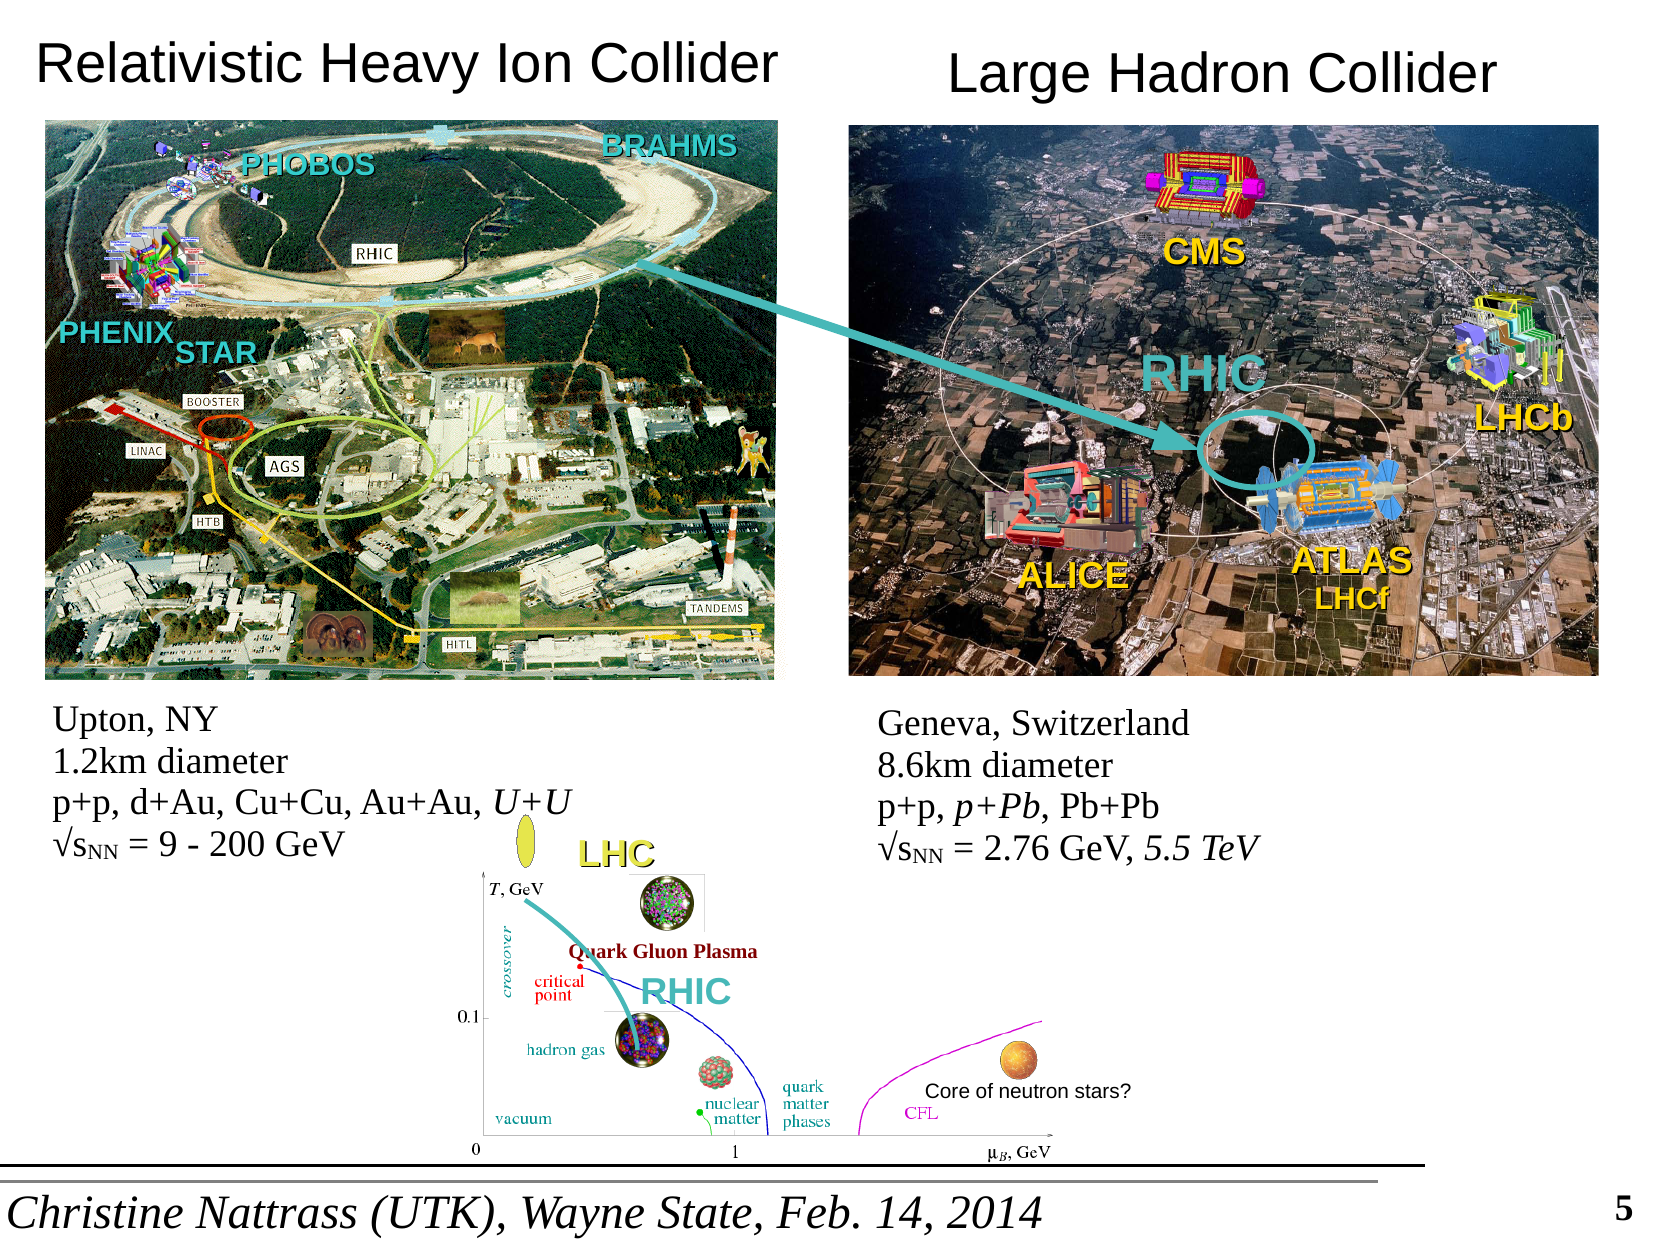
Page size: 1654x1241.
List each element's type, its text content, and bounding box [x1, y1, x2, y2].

picture [45, 120, 788, 680]
text_box Quark Gluon Plasma [572, 932, 776, 971]
text_box [516, 814, 535, 868]
text_box ALICE [1002, 546, 1181, 604]
picture [848, 125, 1599, 677]
text_box Upton, NY 1.2km diameter p+p, d+Au, Cu+Cu, Au+Au, U+U √sNN = 9 - 200 GeV [37, 690, 825, 885]
picture [1204, 416, 1309, 484]
text_box Geneva, Switzerland 8.6km diameter p+p, p+Pb, Pb+Pb √sNN = 2.76 GeV, 5.5 TeV [862, 694, 1613, 889]
text_box Core of neutron stars? [910, 1072, 1147, 1111]
text_box Quark Gluon Plasma [551, 932, 599, 971]
text_box RHIC [1124, 337, 1313, 411]
text_box LHCb [1458, 389, 1599, 447]
text_box PHOBOS [267, 139, 420, 190]
text_box RHIC [625, 963, 776, 1020]
text_box LHC [562, 824, 788, 882]
picture [457, 871, 1053, 1163]
text_box STAR [159, 345, 326, 379]
text_box BRAHMS [586, 120, 774, 171]
text_box ATLAS LHCf [1261, 531, 1443, 624]
text_box CMS [1147, 222, 1287, 280]
text_box Relativistic Heavy Ion Collider [33, 12, 782, 115]
text_box Large Hadron Collider [848, 21, 1597, 124]
text_box PHENIX [43, 308, 217, 359]
